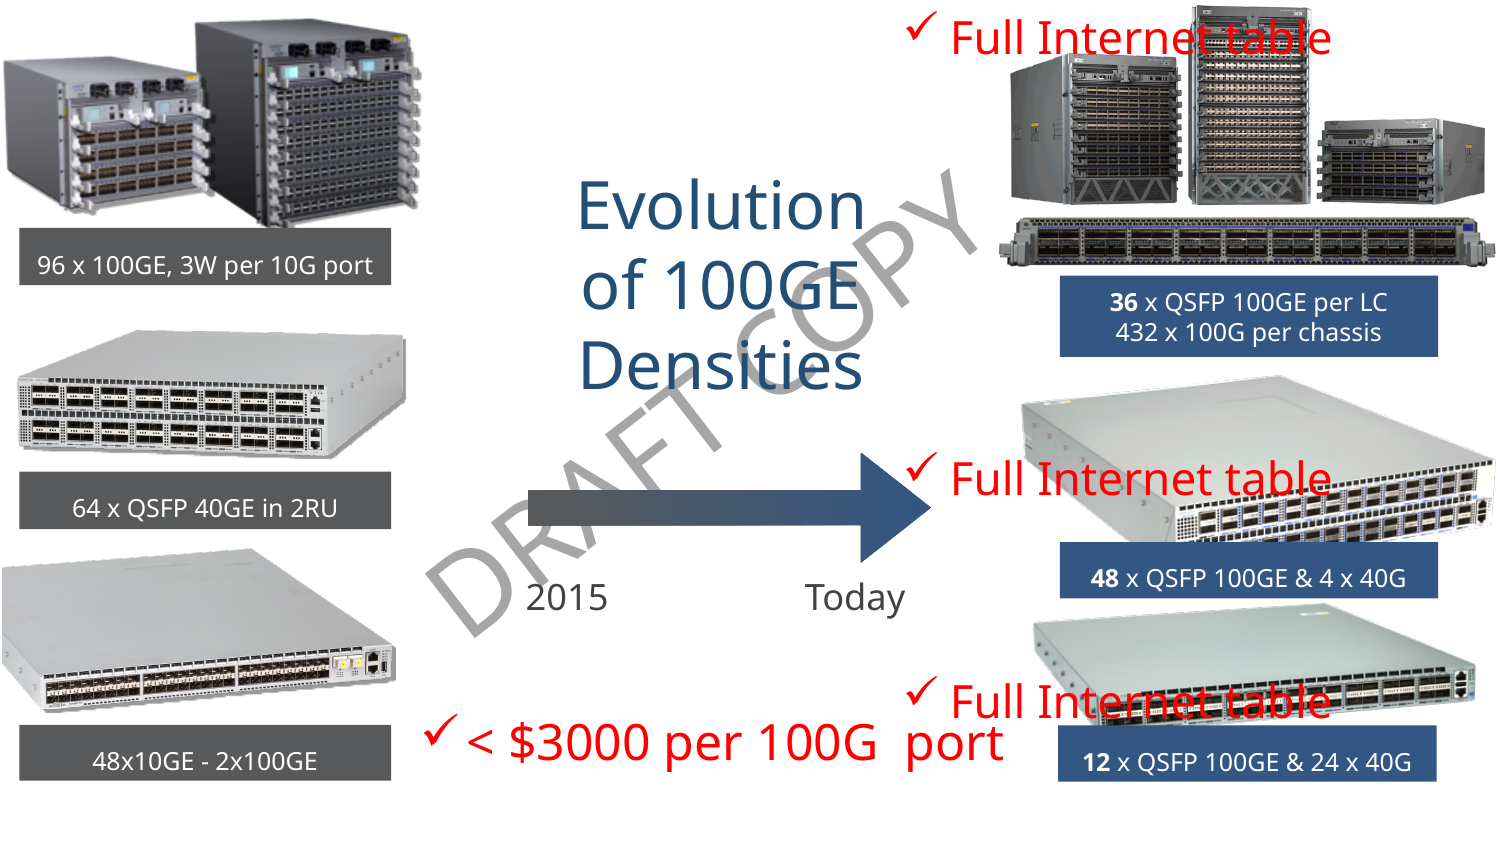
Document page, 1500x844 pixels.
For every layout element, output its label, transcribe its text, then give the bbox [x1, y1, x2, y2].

text_box < $3000 per 100G port [405, 702, 1020, 778]
picture [1018, 372, 1499, 584]
text_box 36 x QSFP 100GE per LC 432 x 100G per chassis [1059, 275, 1439, 357]
text_box 48 x QSFP 100GE & 4 x 40G [1059, 542, 1439, 599]
text_box 64 x QSFP 40GE in 2RU [19, 471, 392, 530]
picture [1029, 599, 1480, 739]
picture [0, 11, 433, 238]
picture [994, 212, 1500, 271]
text_box Full Internet table [888, 441, 1348, 512]
text_box 12 x QSFP 100GE & 24 x 40G [1058, 725, 1437, 782]
text_box Full Internet table [888, 665, 1348, 736]
text_box [528, 452, 926, 553]
text_box Today [756, 553, 954, 639]
text_box 2015 [468, 553, 666, 639]
text_box 48x10GE - 2x100GE [19, 724, 392, 781]
title Evolution of 100GE Densities [533, 154, 910, 412]
picture [17, 329, 403, 457]
picture [1010, 5, 1485, 206]
text_box Full Internet table [888, 1, 1348, 71]
text_box 96 x 100GE, 3W per 10G port [19, 227, 392, 286]
picture [2, 548, 392, 710]
